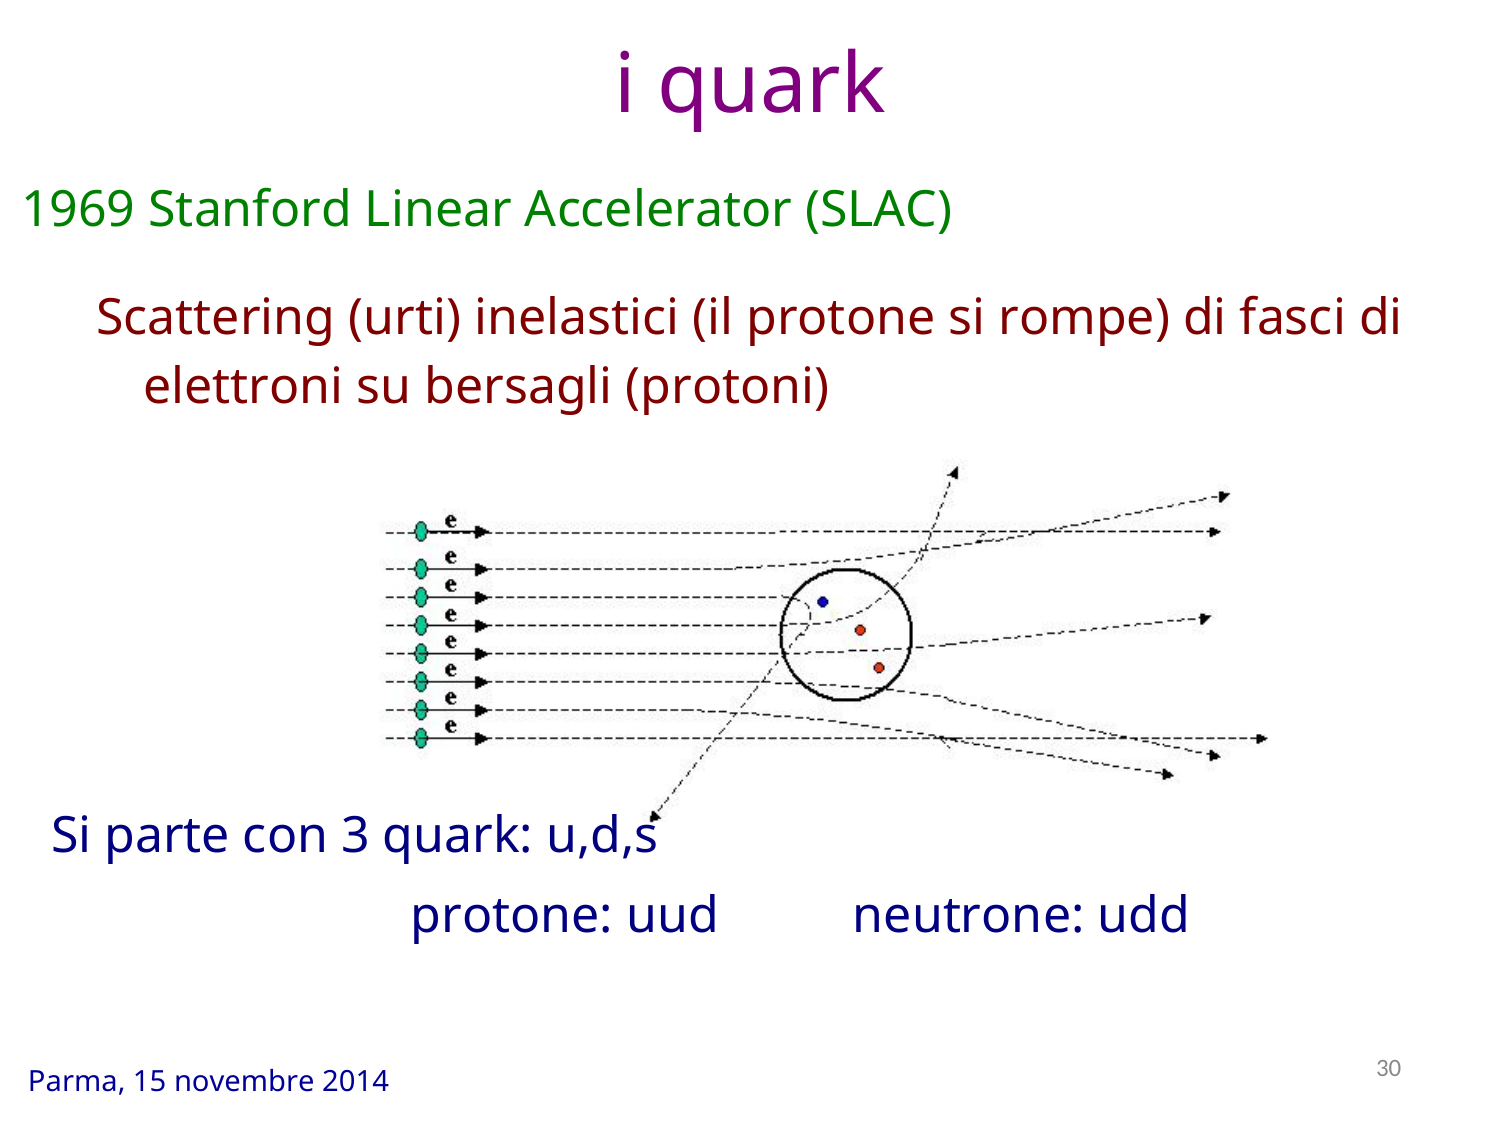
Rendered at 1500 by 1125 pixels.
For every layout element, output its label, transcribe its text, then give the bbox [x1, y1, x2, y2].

text_box i quark [112, 0, 1388, 153]
text_box Si parte con 3 quark: u,d,s protone: uud neutrone: udd [36, 785, 1418, 1034]
picture [369, 426, 1324, 785]
text_box 1969 Stanford Linear Accelerator (SLAC) Scattering (urti) inelastici (il protone si rompe) di fasci di elettroni su bersagli (protoni) [6, 159, 1500, 444]
text_box <numero> [1074, 1042, 1417, 1095]
